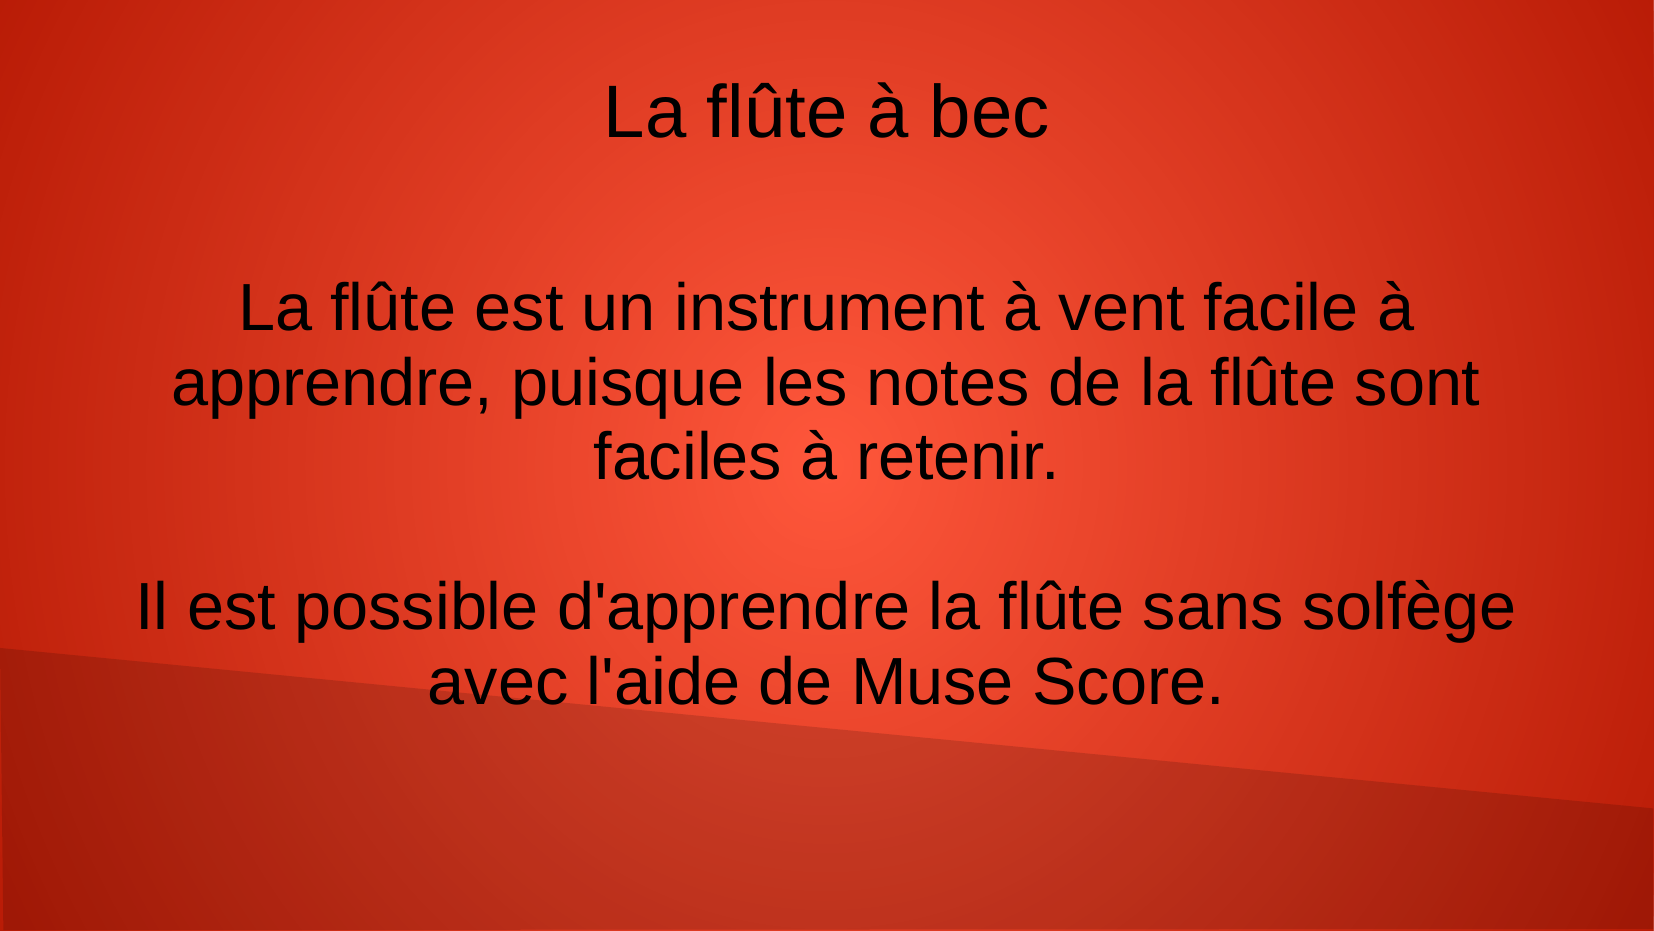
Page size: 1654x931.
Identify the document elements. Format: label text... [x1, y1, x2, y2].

title La flûte à bec [82, 35, 1571, 189]
subtitle La flûte est un instrument à vent facile à apprendre, puisque les notes de la flûte sont faciles à retenir. Il est possible d'apprendre la flûte sans solfège avec l'aide de Muse Score. [82, 224, 1571, 764]
